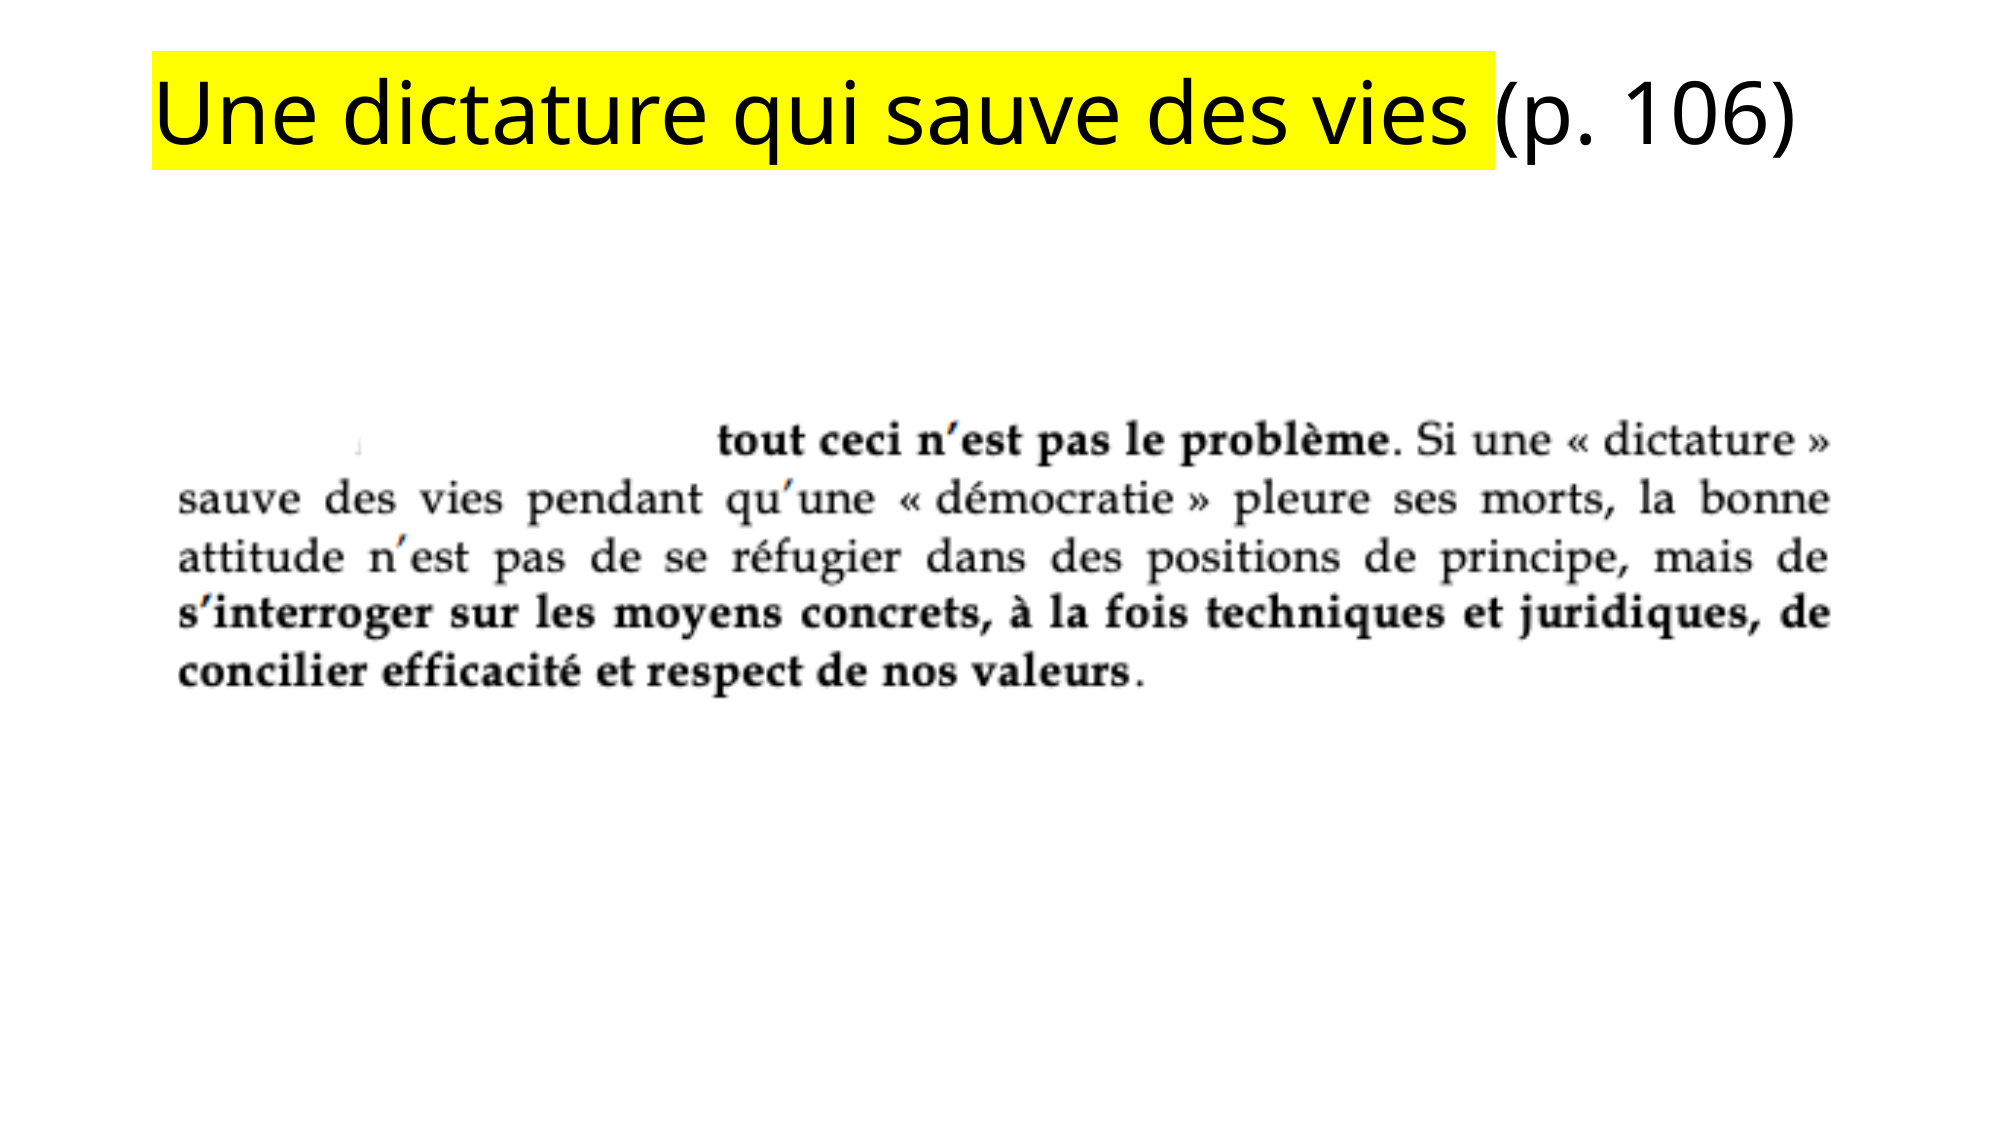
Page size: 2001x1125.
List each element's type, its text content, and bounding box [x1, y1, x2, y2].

picture [178, 403, 1863, 722]
title Une dictature qui sauve des vies (p. 106) [137, 59, 1863, 278]
